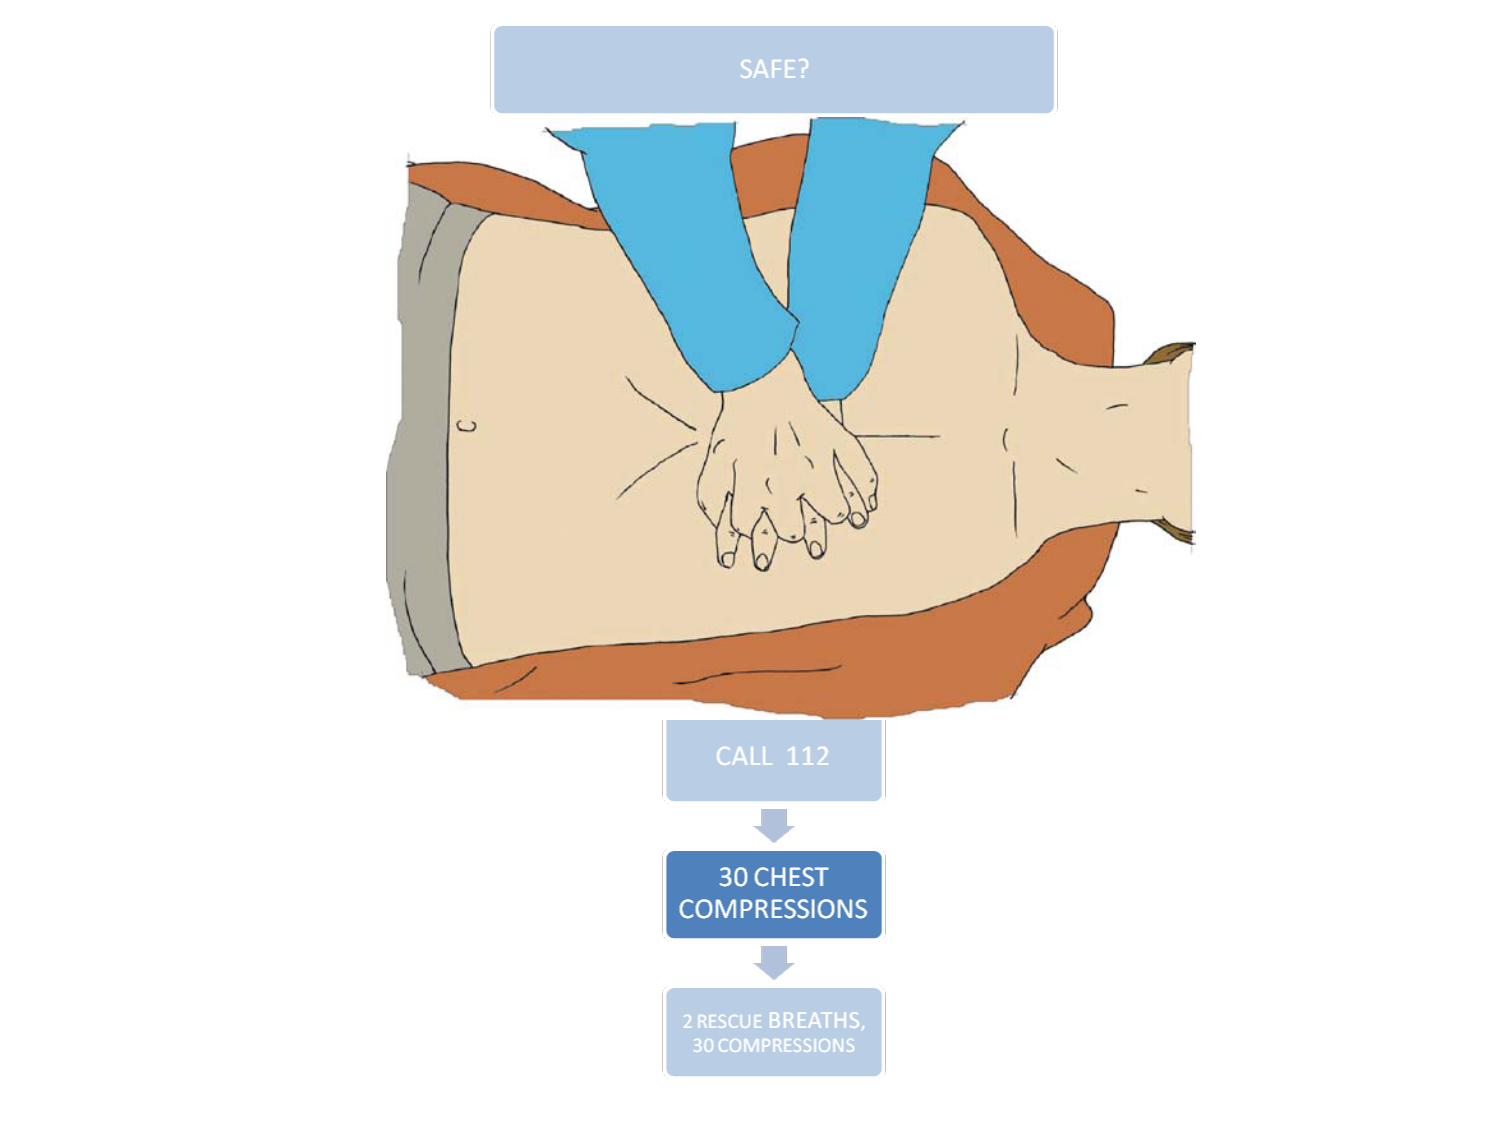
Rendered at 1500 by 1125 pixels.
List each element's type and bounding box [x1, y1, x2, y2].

picture [140, 21, 1408, 1082]
